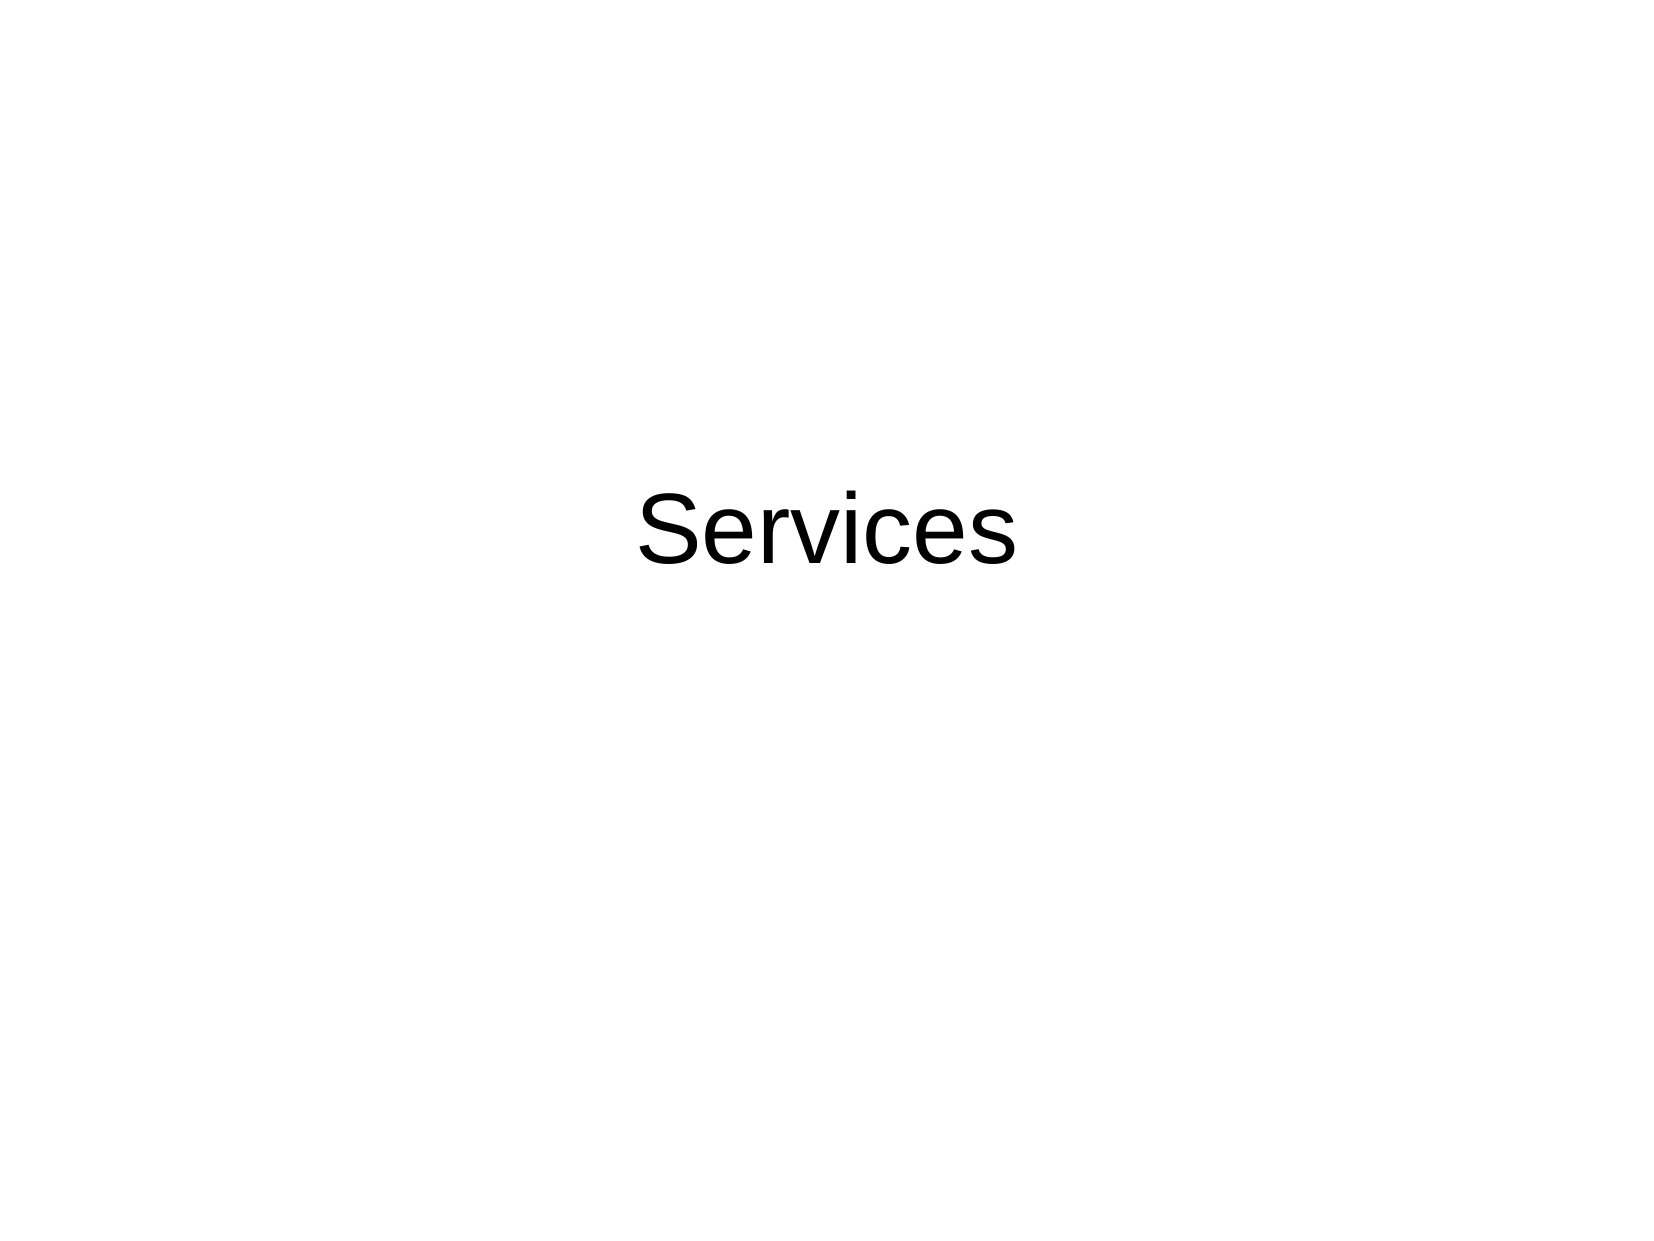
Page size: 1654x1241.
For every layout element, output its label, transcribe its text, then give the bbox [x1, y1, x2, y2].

subtitle Services [82, 49, 1571, 1010]
